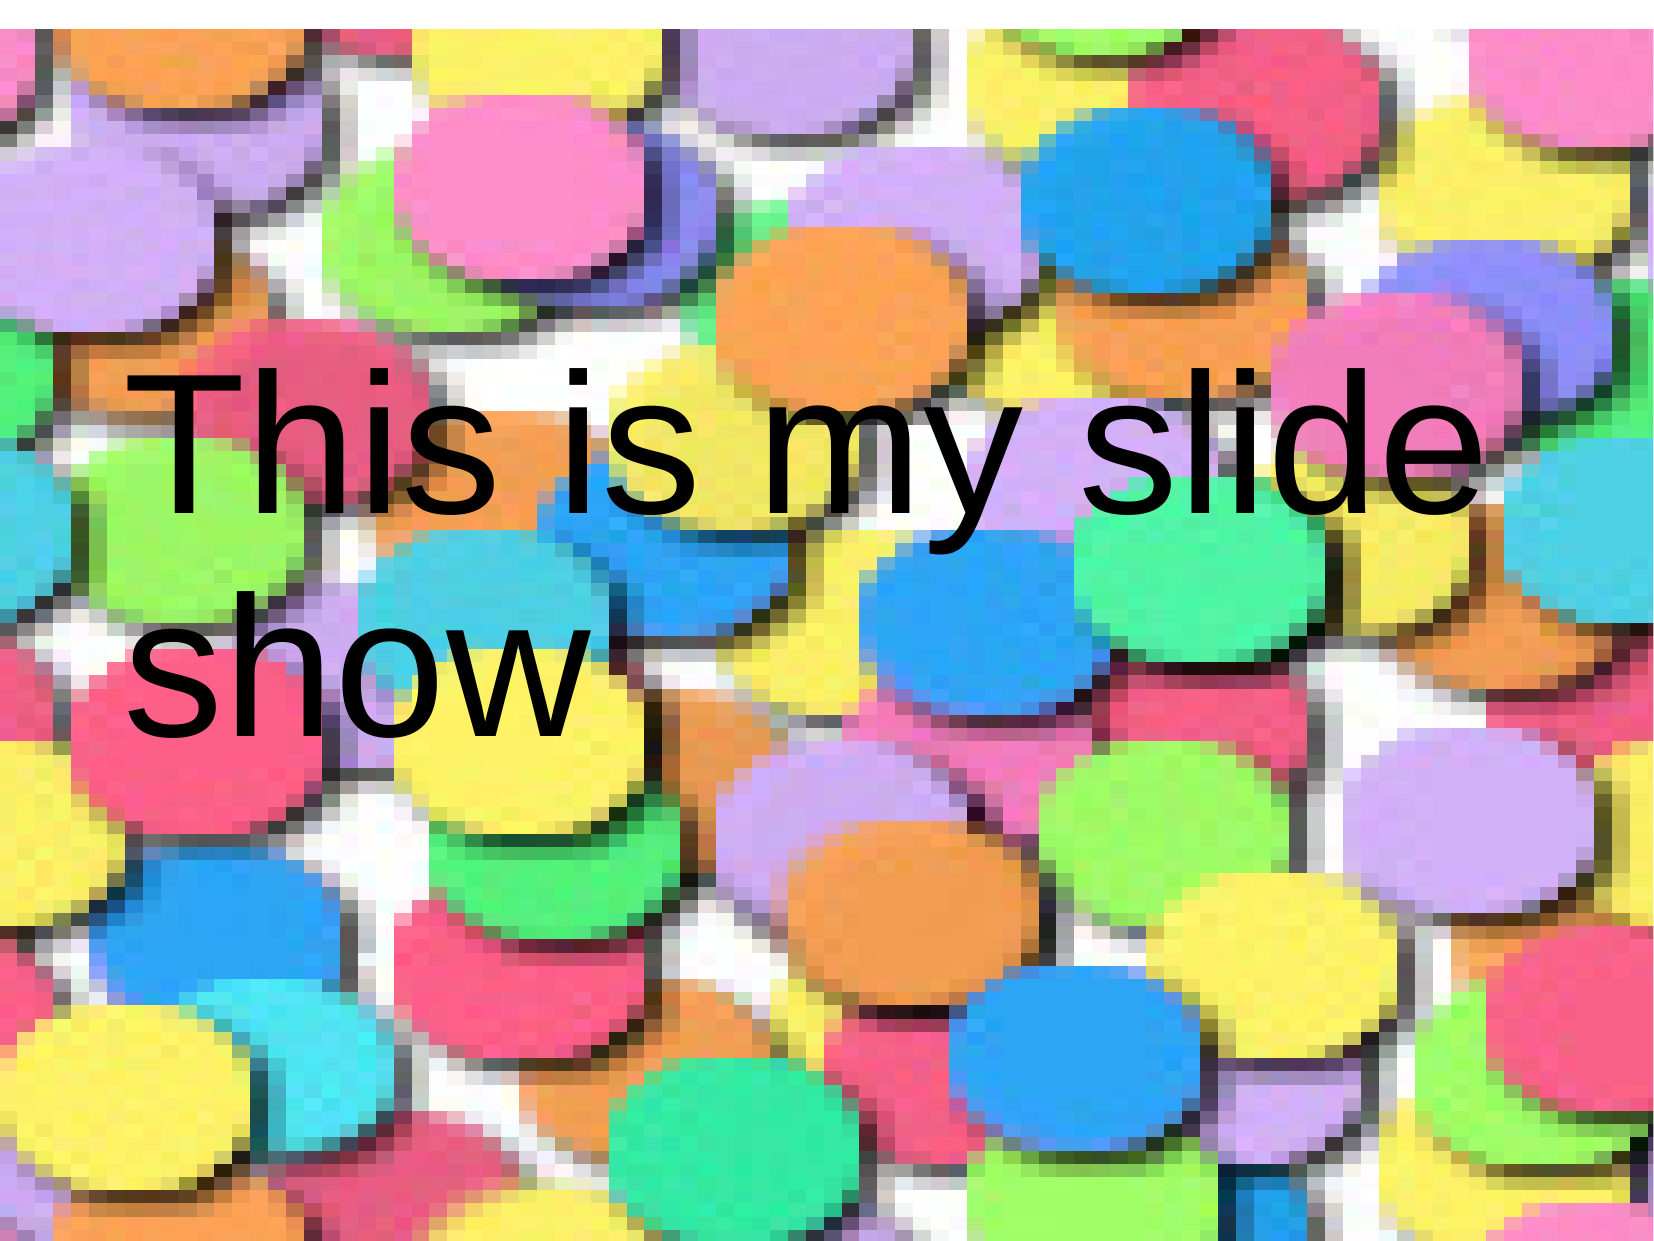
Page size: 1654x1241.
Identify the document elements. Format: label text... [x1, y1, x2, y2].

text_box This is my slide show [109, 324, 1506, 787]
picture [0, 29, 1654, 1241]
